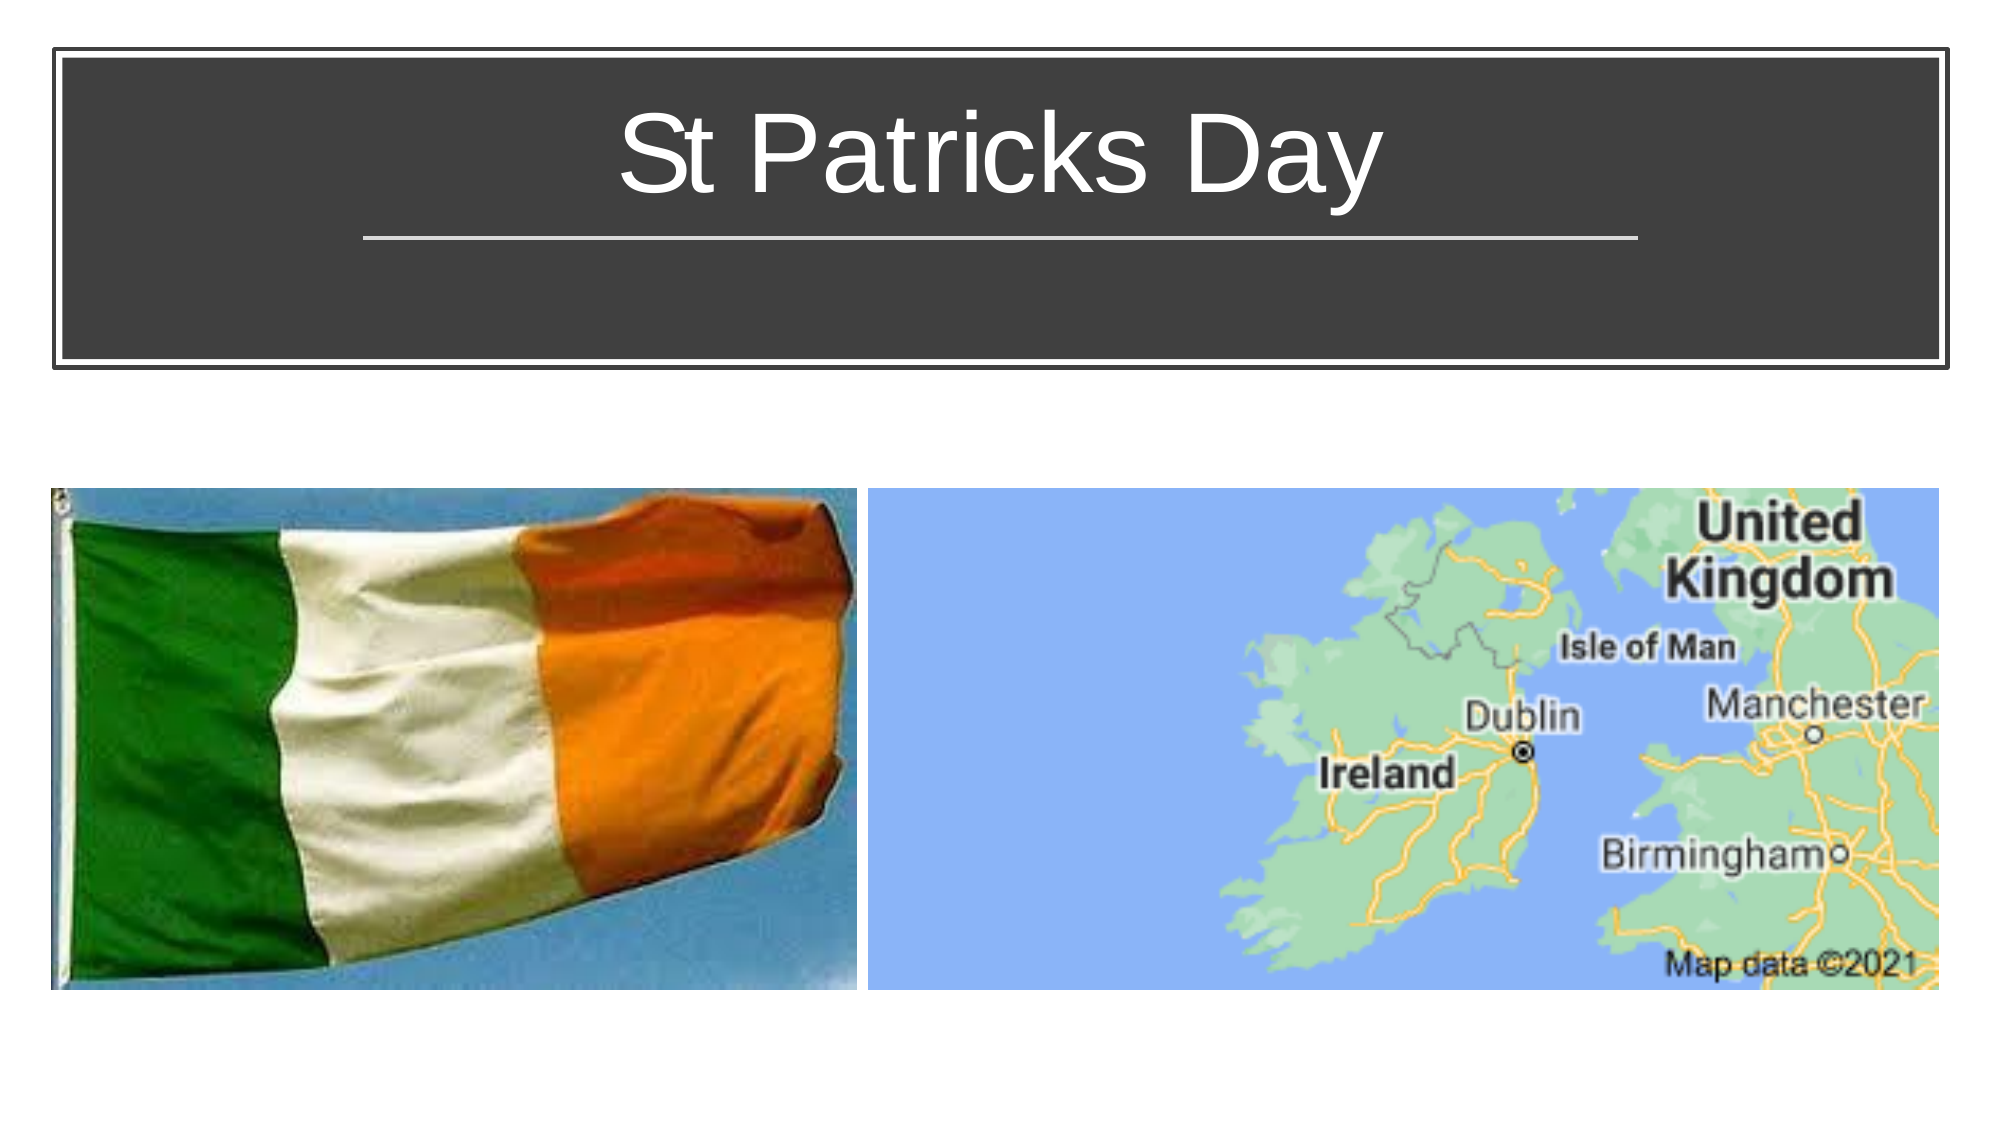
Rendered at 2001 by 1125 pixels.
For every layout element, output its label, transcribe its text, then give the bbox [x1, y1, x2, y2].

picture [51, 488, 857, 991]
picture [868, 488, 1939, 991]
title St Patricks Day [54, 49, 1948, 368]
